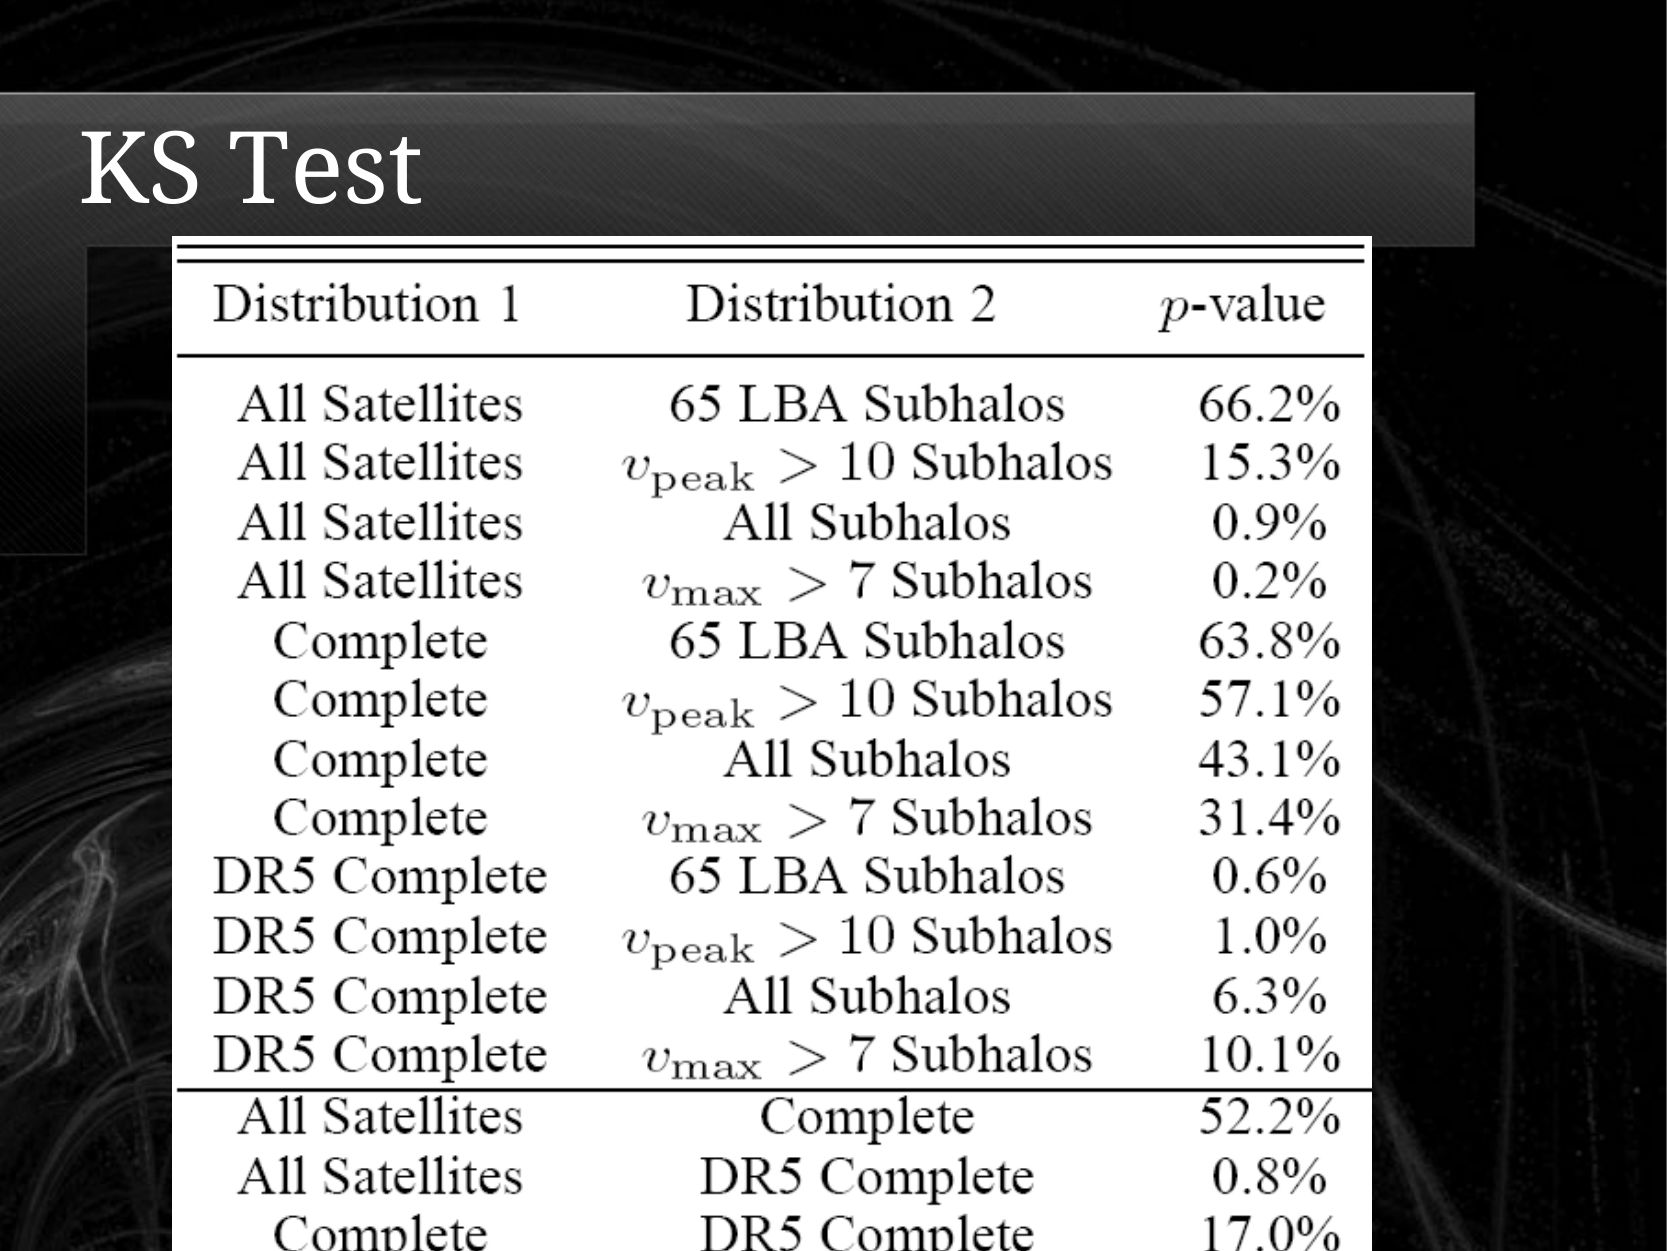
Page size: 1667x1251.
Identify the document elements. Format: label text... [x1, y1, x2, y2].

title KS Test [78, 99, 1665, 250]
picture [0, 0, 1667, 1251]
